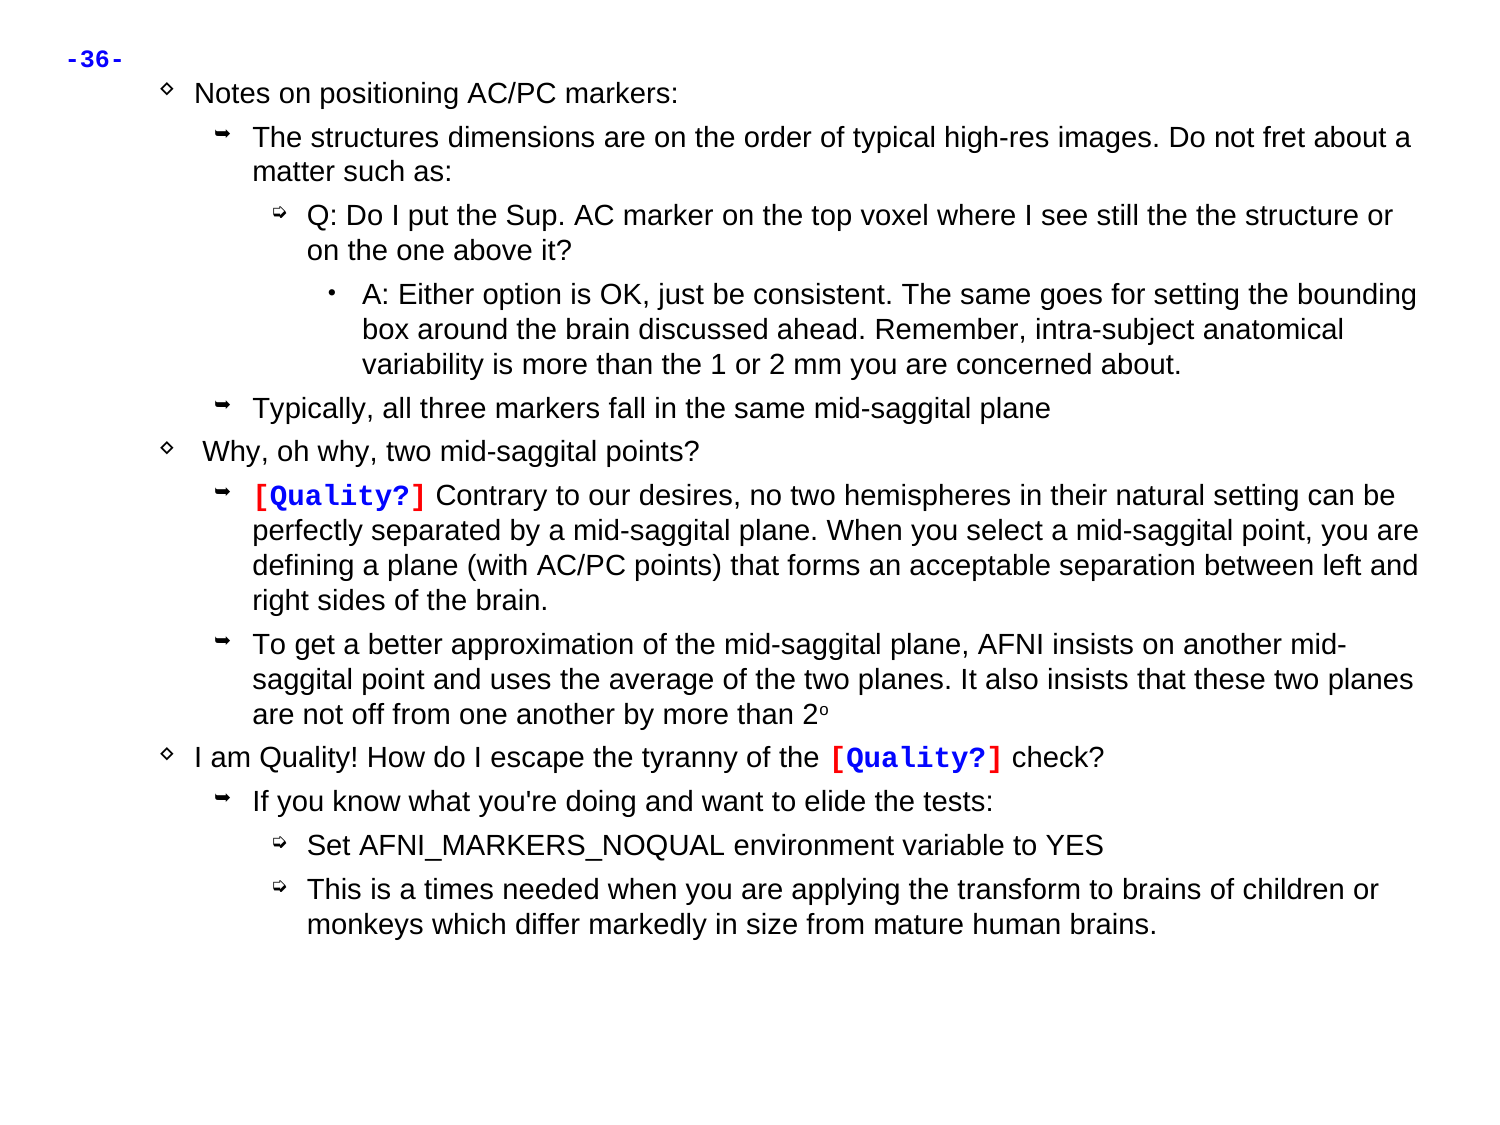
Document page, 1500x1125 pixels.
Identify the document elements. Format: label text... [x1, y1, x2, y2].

text_box Notes on positioning AC/PC markers: The structures dimensions are on the order of typical high-res images. Do not fret about a matter such as: Q: Do I put the Sup. AC marker on the top voxel where I see still the the structure or on the one above it? A: Either option is OK, just be consistent. The same goes for setting the bounding box around the brain discussed ahead. Remember, intra-subject anatomical variability is more than the 1 or 2 mm you are concerned about. Typically, all three markers fall in the same mid-saggital plane Why, oh why, two mid-saggital points? [Quality?] Contrary to our desires, no two hemispheres in their natural setting can be perfectly separated by a mid-saggital plane. When you select a mid-saggital point, you are defining a plane (with AC/PC points) that forms an acceptable separation between left and right sides of the brain. To get a better approximation of the mid-saggital plane, AFNI insists on another mid-saggital point and uses the average of the two planes. It also insists that these two planes are not off from one another by more than 2o I am Quality! How do I escape the tyranny of the [Quality?] check? If you know what you're doing and want to elide the tests: Set AFNI_MARKERS_NOQUAL environment variable to YES This is a times needed when you are applying the transform to brains of children or monkeys which differ markedly in size from mature human brains. [87, 66, 1450, 979]
